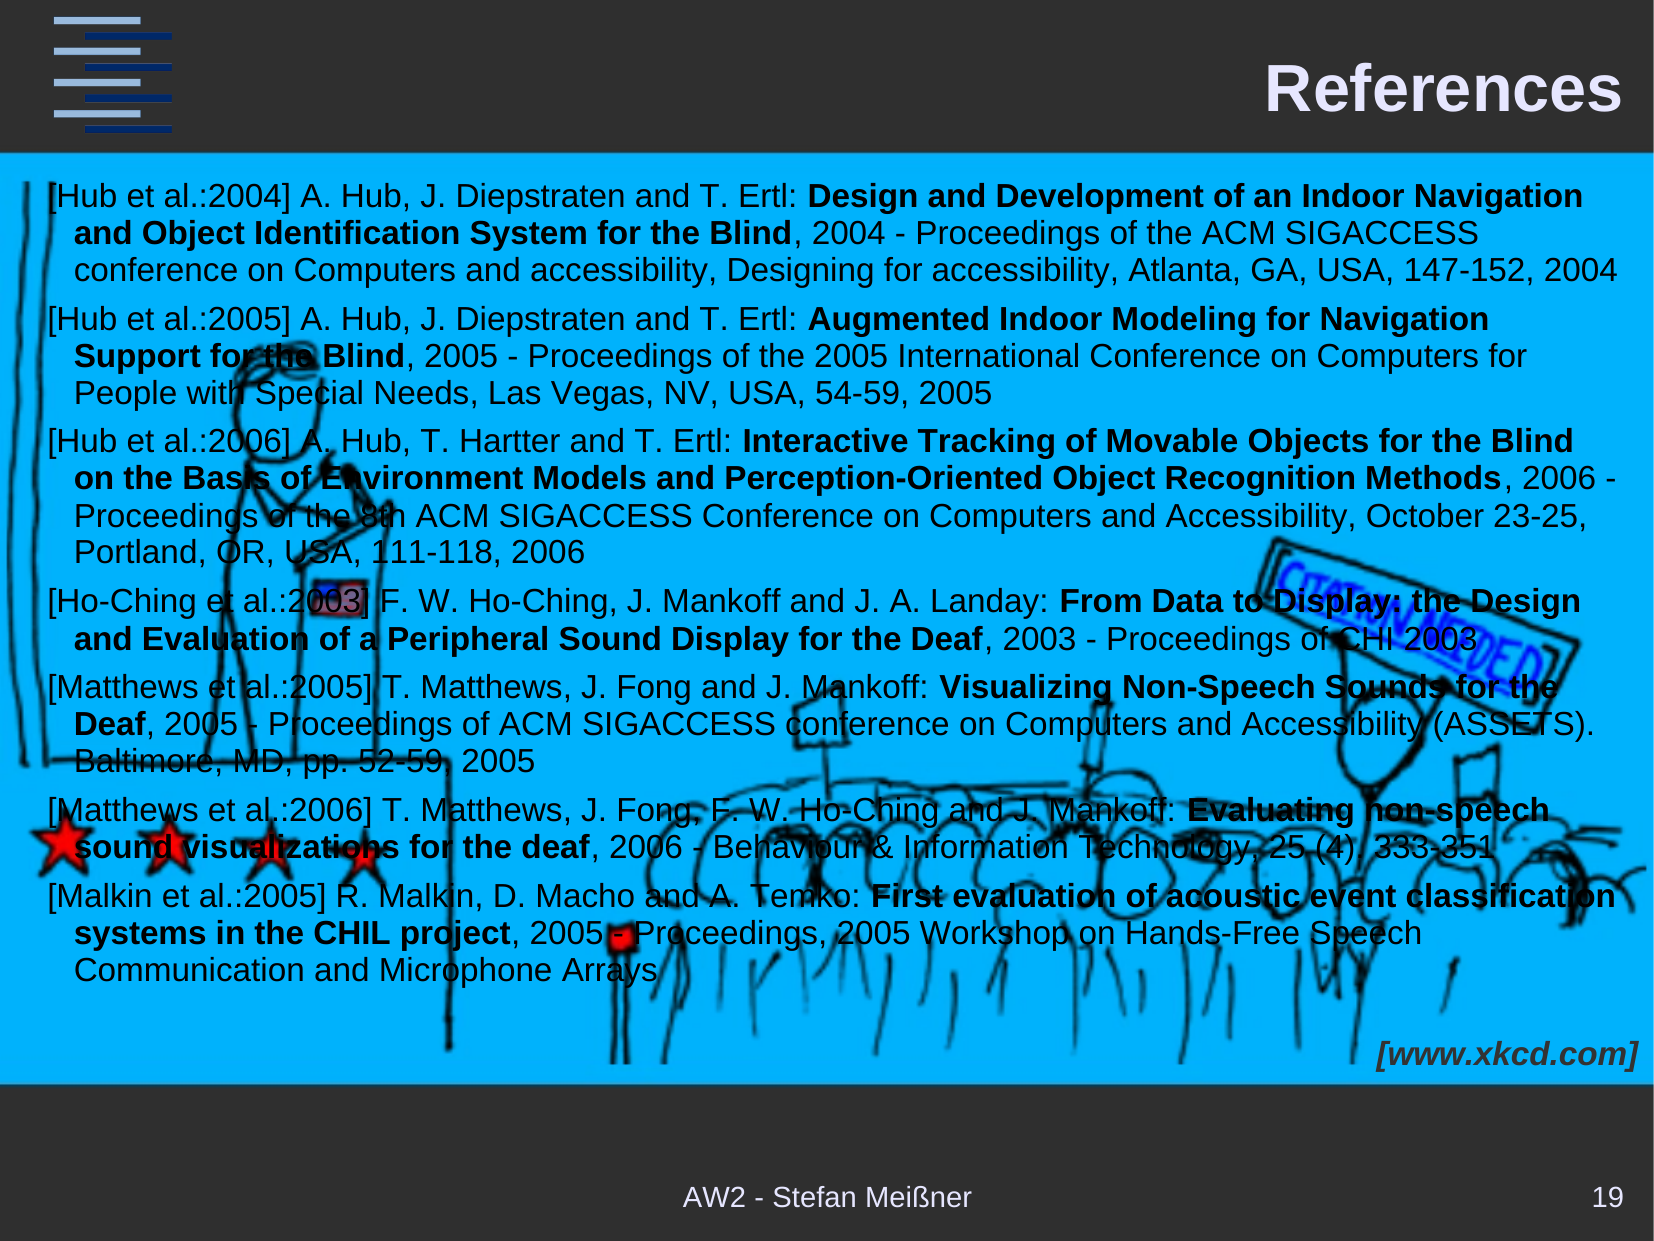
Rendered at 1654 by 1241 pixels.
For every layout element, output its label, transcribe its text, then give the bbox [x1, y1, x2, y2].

picture [0, 0, 1654, 154]
picture [0, 1087, 1654, 1241]
title References [29, 29, 1625, 148]
text_box [www.xkcd.com] [1361, 1027, 1654, 1081]
list [Hub et al.:2004] A. Hub, J. Diepstraten and T. Ertl: Design and Development of an Indoor Navigation and Object Identification System for the Blind, 2004 - Proceedings of the ACM SIGACCESS conference on Computers and accessibility, Designing for accessibility, Atlanta, GA, USA, 147-152, 2004 [Hub et al.:2005] A. Hub, J. Diepstraten and T. Ertl: Augmented Indoor Modeling for Navigation Support for the Blind, 2005 - Proceedings of the 2005 International Conference on Computers for People with Special Needs, Las Vegas, NV, USA, 54-59, 2005 [Hub et al.:2006] A. Hub, T. Hartter and T. Ertl: Interactive Tracking of Movable Objects for the Blind on the Basis of Environment Models and Perception-Oriented Object Recognition Methods, 2006 - Proceedings of the 8th ACM SIGACCESS Conference on Computers and Accessibility, October 23-25, Portland, OR, USA, 111-118, 2006 [Ho-Ching et al.:2003] F. W. Ho-Ching, J. Mankoff and J. A. Landay: From Data to Display: the Design and Evaluation of a Peripheral Sound Display for the Deaf, 2003 - Proceedings of CHI 2003 [Matthews et al.:2005] T. Matthews, J. Fong and J. Mankoff: Visualizing Non-Speech Sounds for the Deaf, 2005 - Proceedings of ACM SIGACCESS conference on Computers and Accessibility (ASSETS). Baltimore, MD, pp. 52-59, 2005 [Matthews et al.:2006] T. Matthews, J. Fong, F. W. Ho-Ching and J. Mankoff: Evaluating non-speech sound visualizations for the deaf, 2006 - Behaviour & Information Technology, 25 (4). 333-351 [Malkin et al.:2005] R. Malkin, D. Macho and A. Temko: First evaluation of acoustic event classification systems in the CHIL project, 2005 - Proceedings, 2005 Workshop on Hands-Free Speech Communication and Microphone Arrays [29, 177, 1625, 1064]
